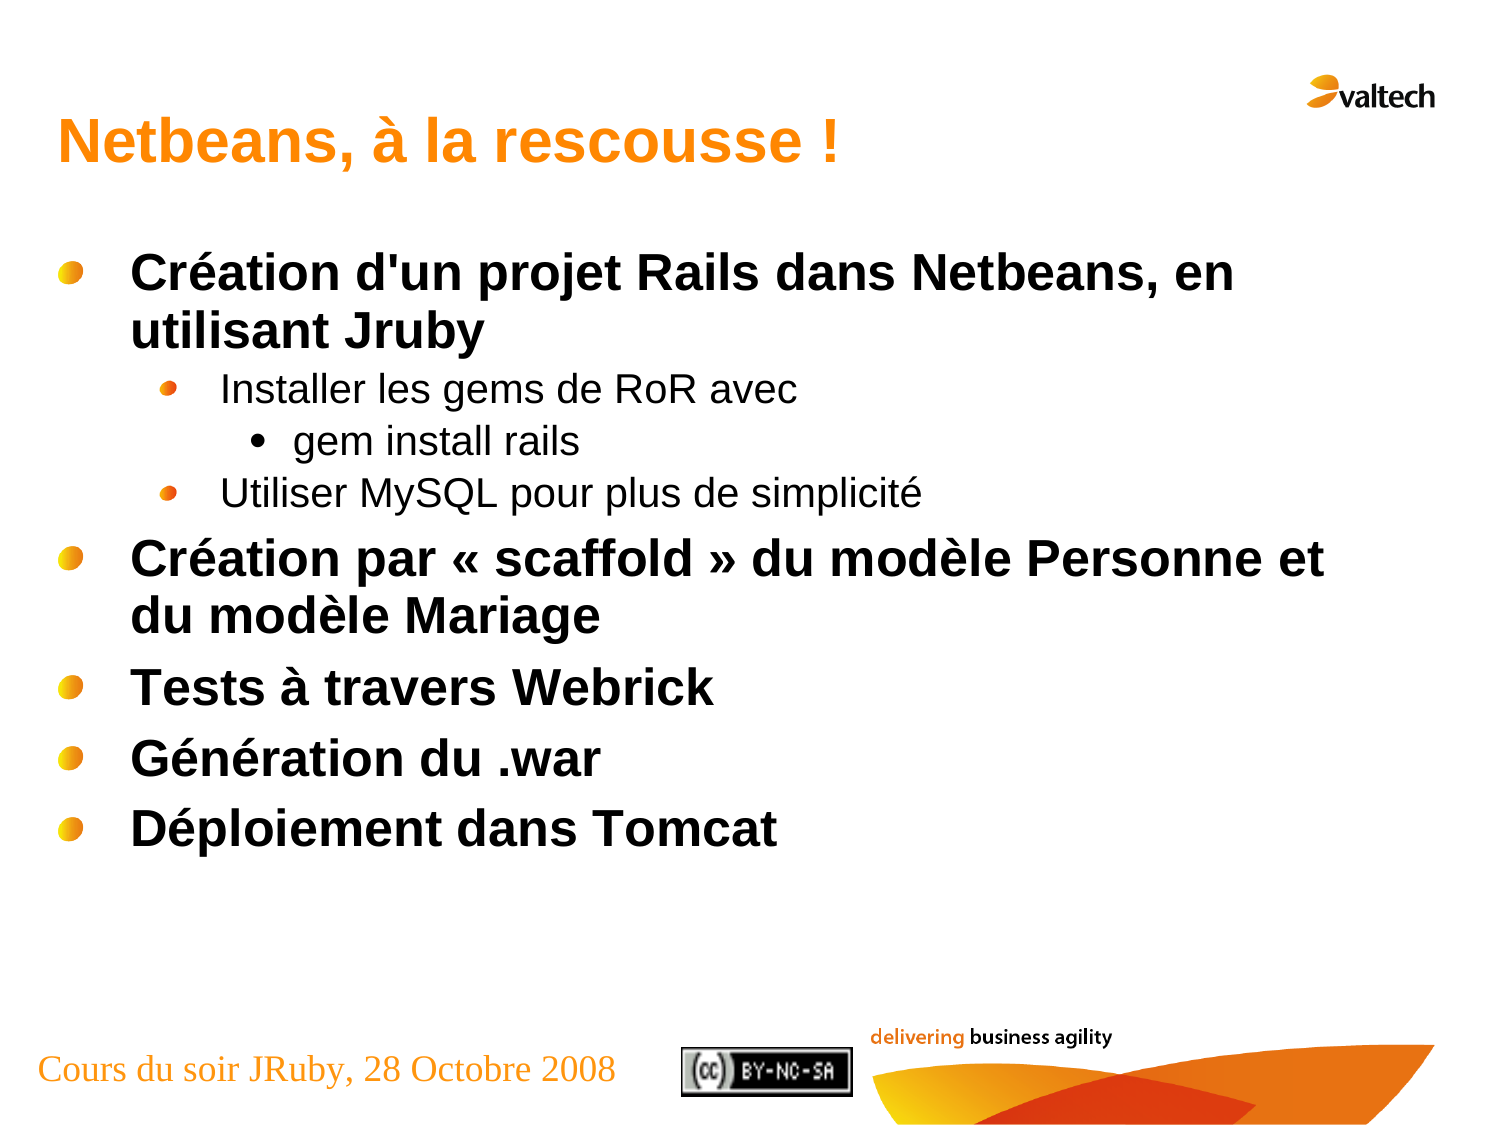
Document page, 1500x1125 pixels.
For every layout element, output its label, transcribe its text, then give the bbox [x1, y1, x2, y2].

picture [1305, 73, 1436, 109]
list Création d'un projet Rails dans Netbeans, en utilisant Jruby Installer les gems de RoR avec gem install rails Utiliser MySQL pour plus de simplicité Création par « scaffold » du modèle Personne et du modèle Mariage Tests à travers Webrick Génération du .war Déploiement dans Tomcat [57, 243, 1388, 1024]
title Netbeans, à la rescousse ! [56, 57, 1293, 226]
picture [681, 1047, 853, 1097]
picture [868, 1026, 1436, 1125]
